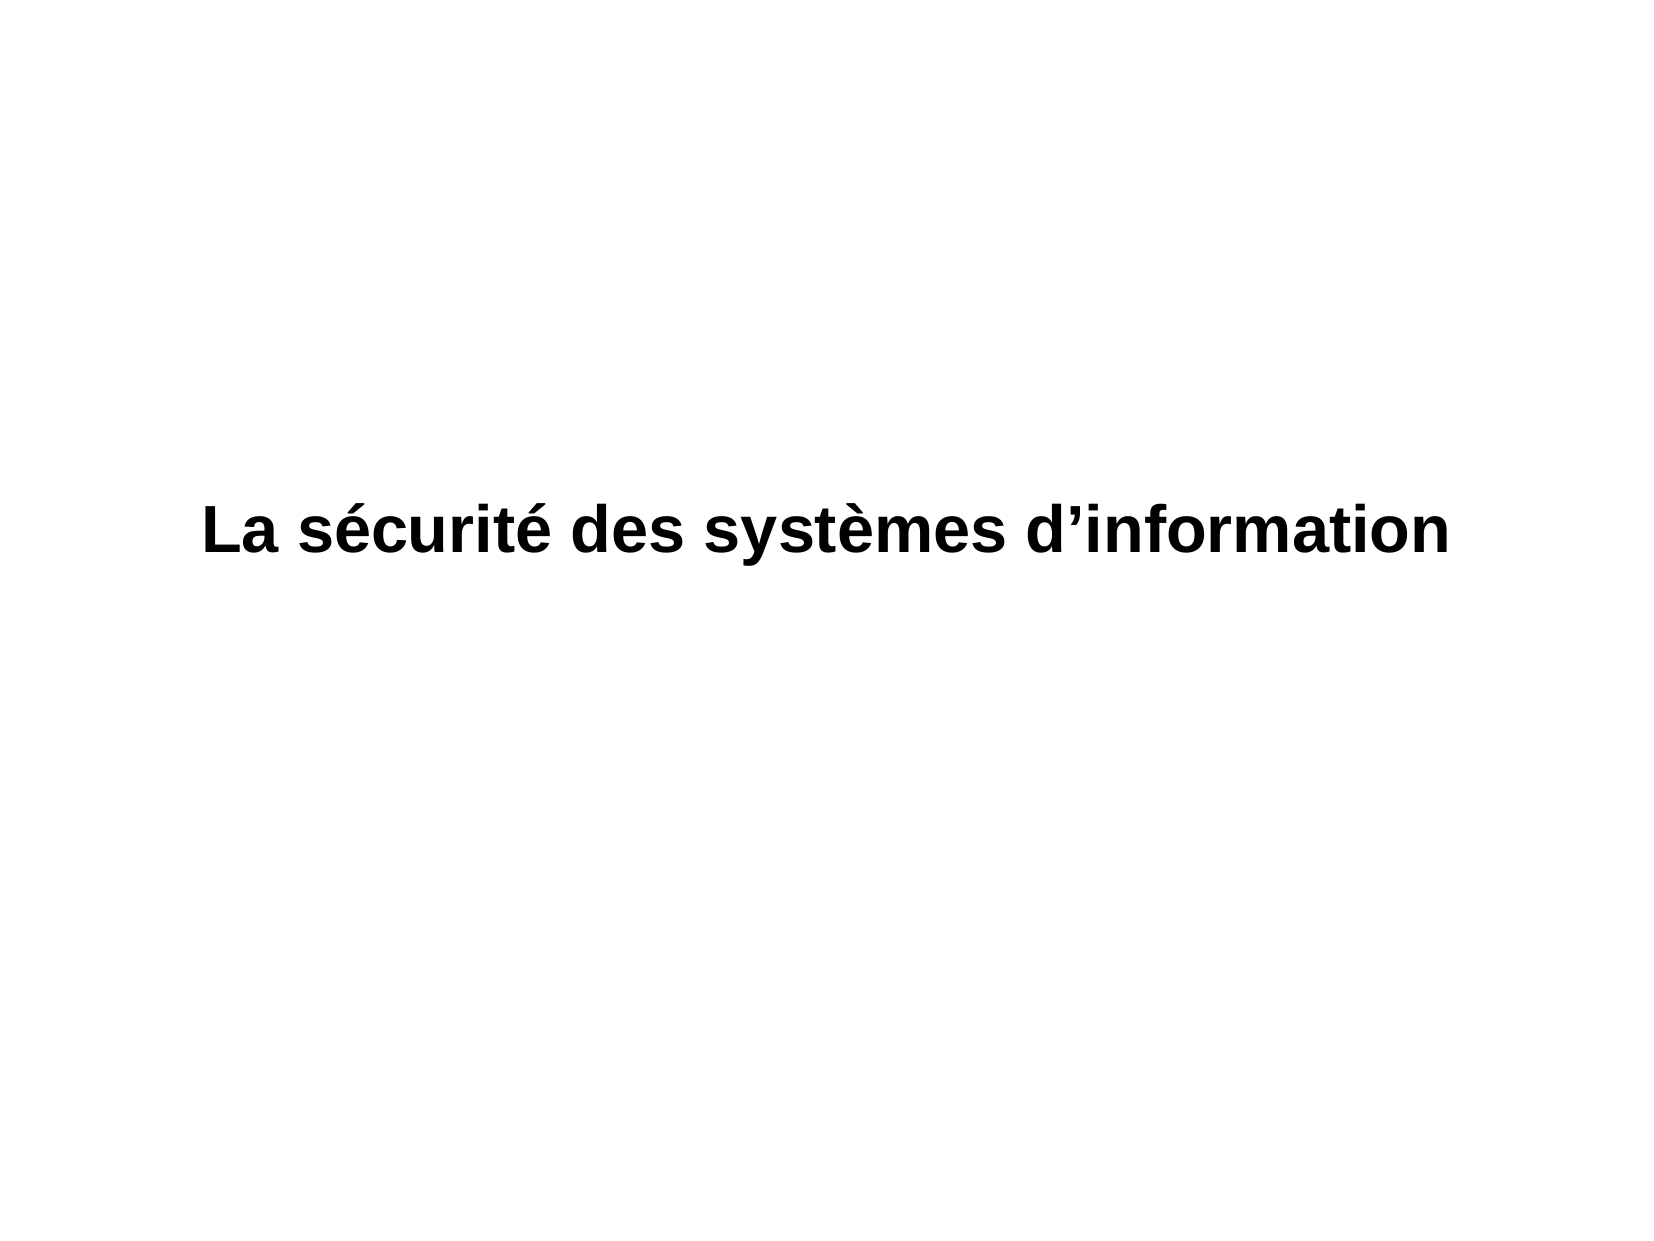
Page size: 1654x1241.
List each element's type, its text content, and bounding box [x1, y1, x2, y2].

subtitle La sécurité des systèmes d’information [82, 49, 1571, 1010]
